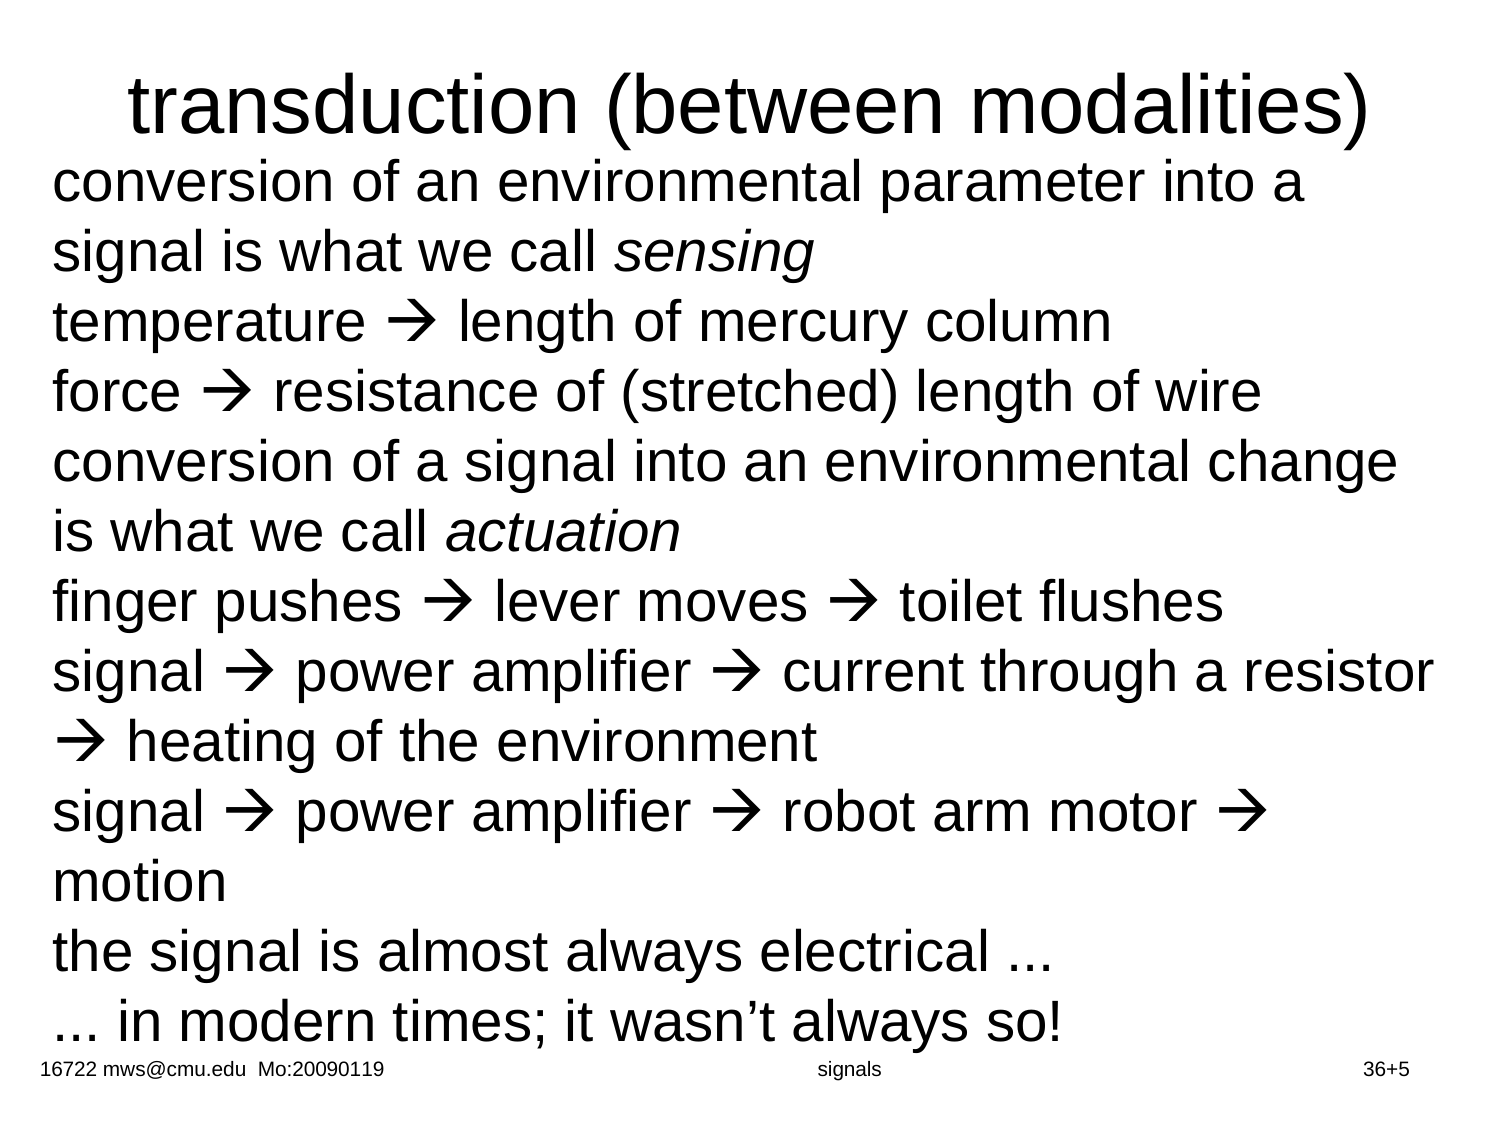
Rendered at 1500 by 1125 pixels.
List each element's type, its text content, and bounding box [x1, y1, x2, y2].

text_box conversion of an environmental parameter into a signal is what we call sensing temperature  length of mercury column force  resistance of (stretched) length of wire conversion of a signal into an environmental change is what we call actuation finger pushes  lever moves  toilet flushes signal  power amplifier  current through a resistor  heating of the environment signal  power amplifier  robot arm motor  motion the signal is almost always electrical ... ... in modern times; it wasn’t always so! [37, 135, 1463, 1061]
text_box transduction (between modalities) [24, 37, 1476, 163]
